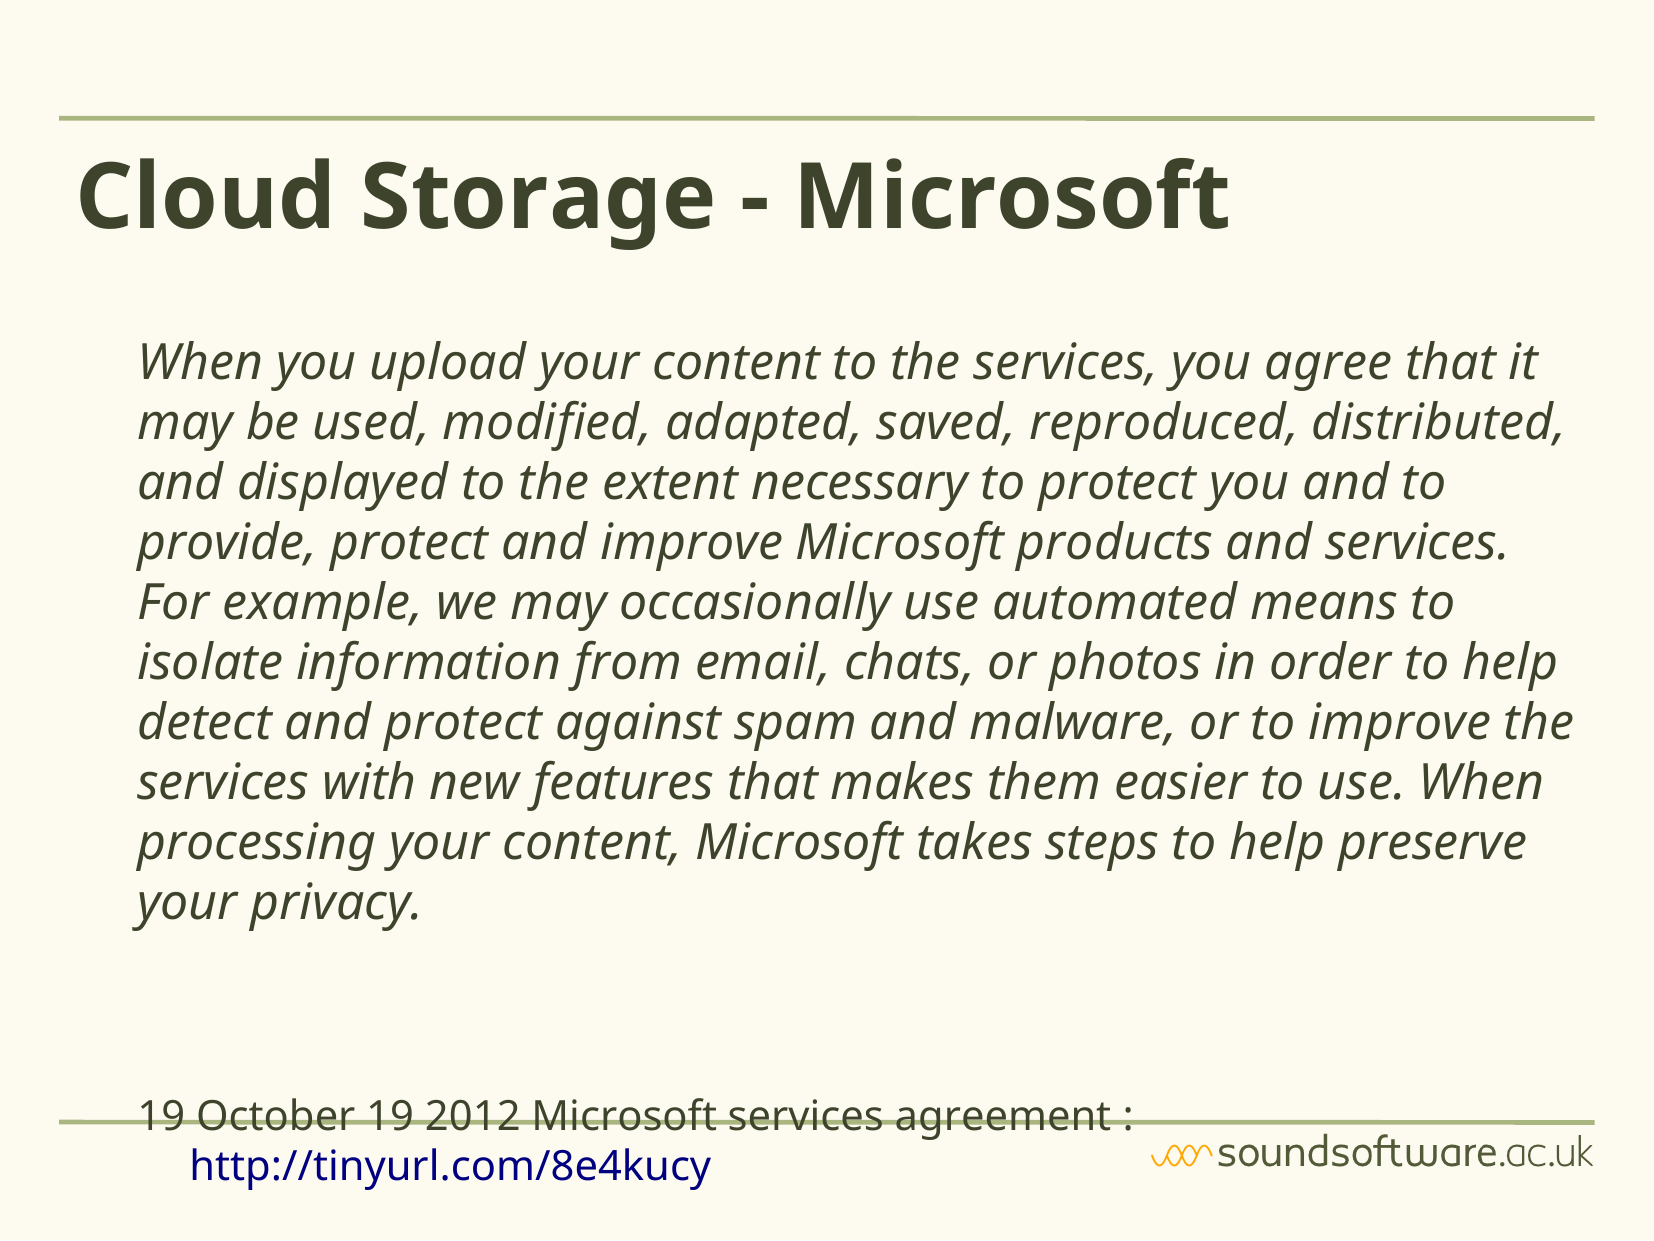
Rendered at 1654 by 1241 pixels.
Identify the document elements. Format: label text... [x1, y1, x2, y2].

list When you upload your content to the services, you agree that it may be used, modified, adapted, saved, reproduced, distributed, and displayed to the extent necessary to protect you and to provide, protect and improve Microsoft products and services. For example, we may occasionally use automated means to isolate information from email, chats, or photos in order to help detect and protect against spam and malware, or to improve the services with new features that makes them easier to use. When processing your content, Microsoft takes steps to help preserve your privacy. 19 October 19 2012 Microsoft services agreement : http://tinyurl.com/8e4kucy [59, 321, 1594, 1162]
title Cloud Storage - Microsoft [59, 109, 1594, 274]
picture [1151, 1162, 1593, 1167]
